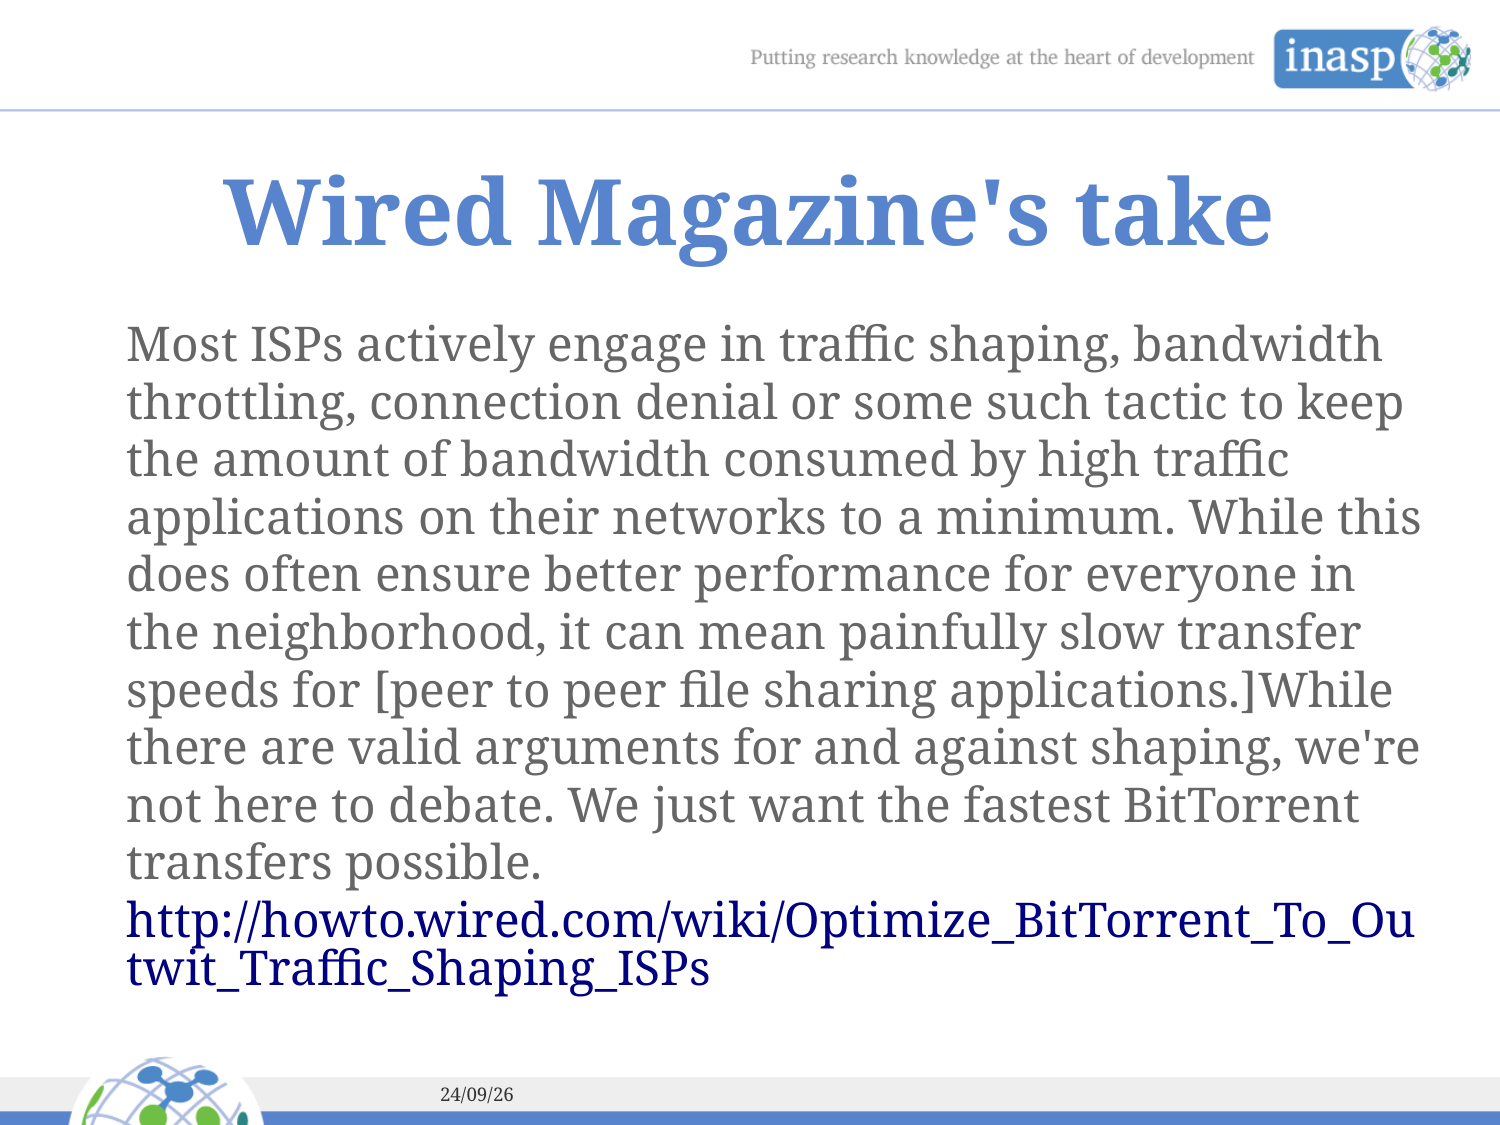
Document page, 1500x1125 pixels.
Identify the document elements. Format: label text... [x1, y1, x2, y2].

picture [0, 0, 1500, 1125]
title Wired Magazine's take [75, 129, 1426, 313]
list Most ISPs actively engage in traffic shaping, bandwidth throttling, connection denial or some such tactic to keep the amount of bandwidth consumed by high traffic applications on their networks to a minimum. While this does often ensure better performance for everyone in the neighborhood, it can mean painfully slow transfer speeds for [peer to peer file sharing applications.]While there are valid arguments for and against shaping, we're not here to debate. We just want the fastest BitTorrent transfers possible.http://howto.wired.com/wiki/Optimize_BitTorrent_To_Outwit_Traffic_Shaping_ISPs [75, 313, 1426, 967]
